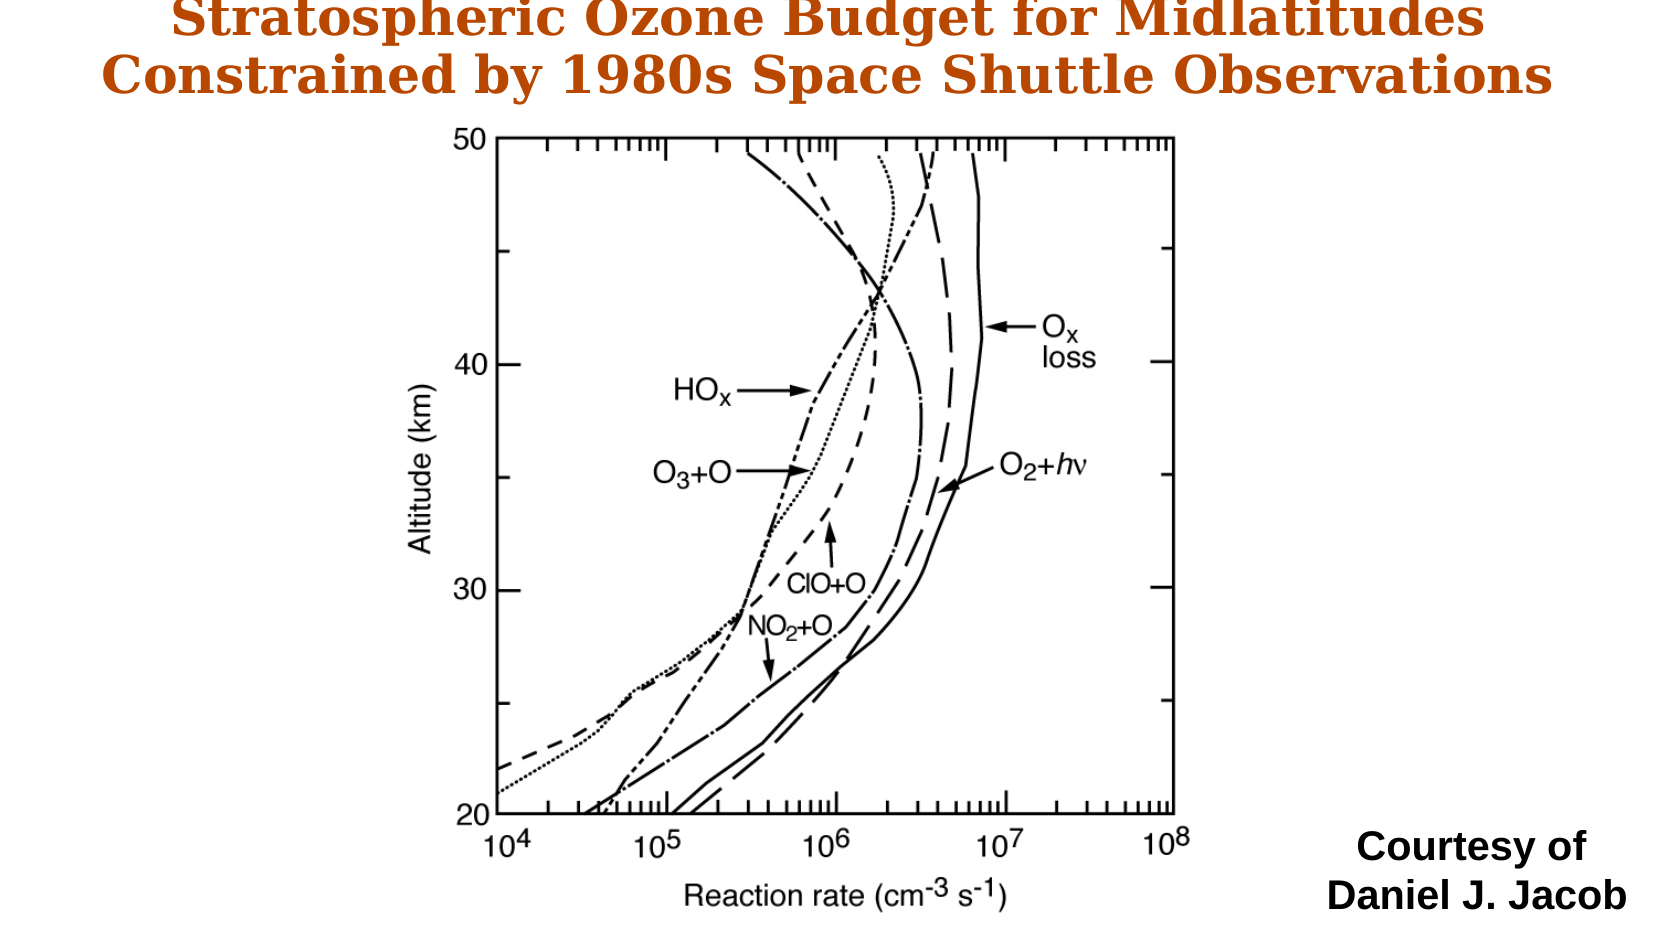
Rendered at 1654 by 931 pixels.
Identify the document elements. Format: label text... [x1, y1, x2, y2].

text_box Stratospheric Ozone Budget for Midlatitudes Constrained by 1980s Space Shuttle Observations [3, 0, 1654, 106]
picture [399, 118, 1193, 920]
text_box Courtesy of Daniel J. Jacob [1311, 810, 1643, 926]
